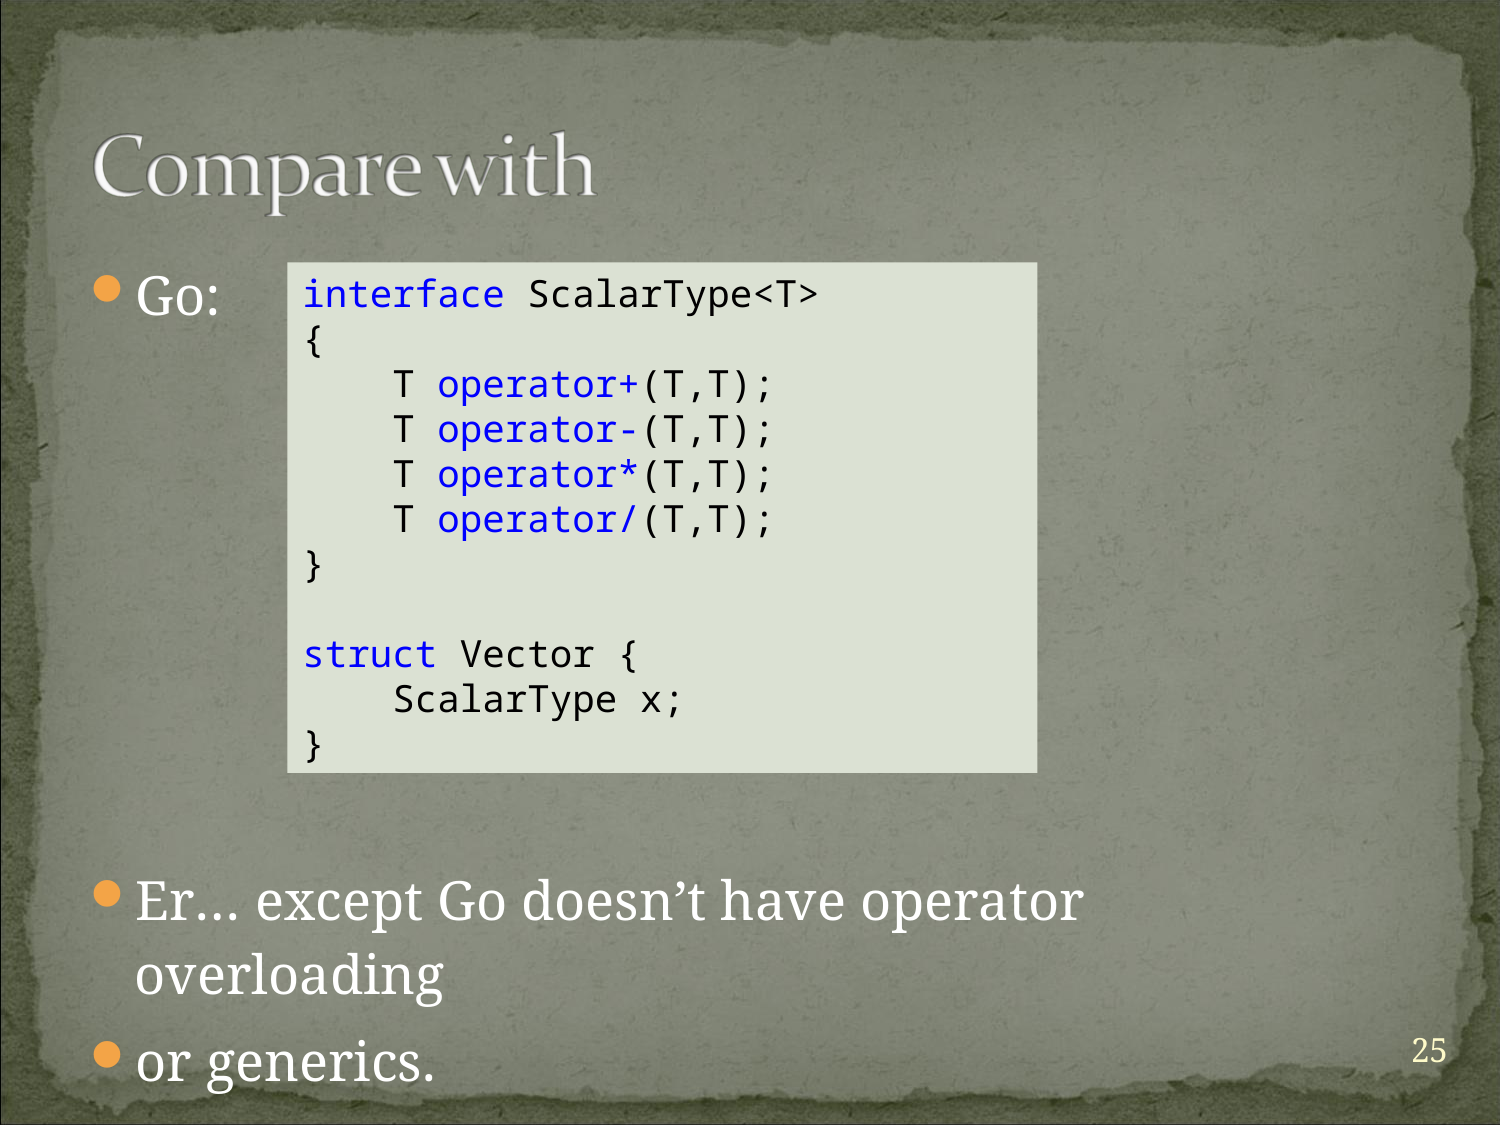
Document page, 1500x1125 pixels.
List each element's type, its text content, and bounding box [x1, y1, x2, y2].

text_box [35, 23, 1427, 227]
picture [0, 0, 1500, 1125]
list Go: Er… except Go doesn’t have operator overloading or generics. [75, 249, 1426, 1001]
text_box 33 [1379, 1014, 1480, 1090]
text_box interface ScalarType<T> { T operator+(T,T); T operator-(T,T); T operator*(T,T); T operator/(T,T); } struct Vector { ScalarType x; } [287, 262, 1038, 773]
